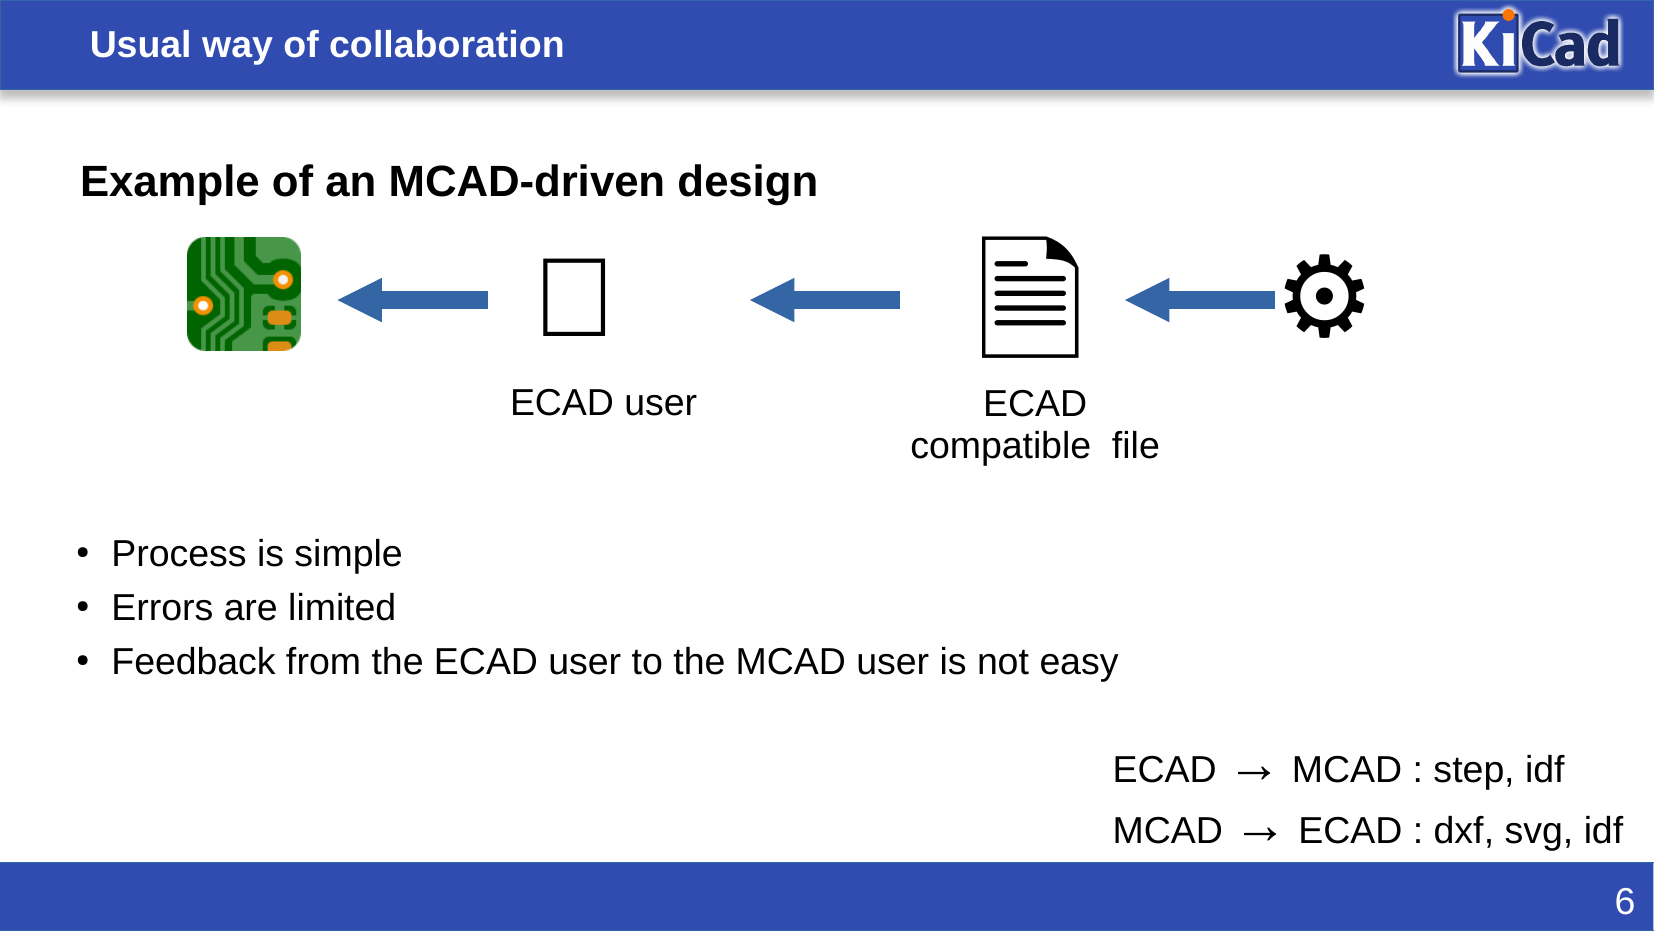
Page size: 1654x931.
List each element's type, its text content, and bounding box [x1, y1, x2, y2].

text_box ECAD user [495, 373, 713, 431]
text_box [1162, 90, 1651, 226]
picture [187, 237, 300, 351]
text_box 👤 ⚙️ [300, 164, 1501, 431]
text_box <number> [1387, 873, 1651, 931]
text_box ECAD → MCAD : step, idf MCAD → ECAD : dxf, svg, idf [1087, 684, 1639, 863]
text_box Process is simple Errors are limited Feedback from the ECAD user to the MCAD user is not easy [61, 525, 1136, 690]
picture [1412, 0, 1654, 92]
text_box Usual way of collaboration [0, 0, 1412, 90]
text_box [0, 862, 1654, 931]
text_box ECAD compatible file [870, 375, 1201, 516]
text_box Example of an MCAD-driven design [65, 150, 834, 214]
text_box 🗎 [960, 219, 1163, 389]
